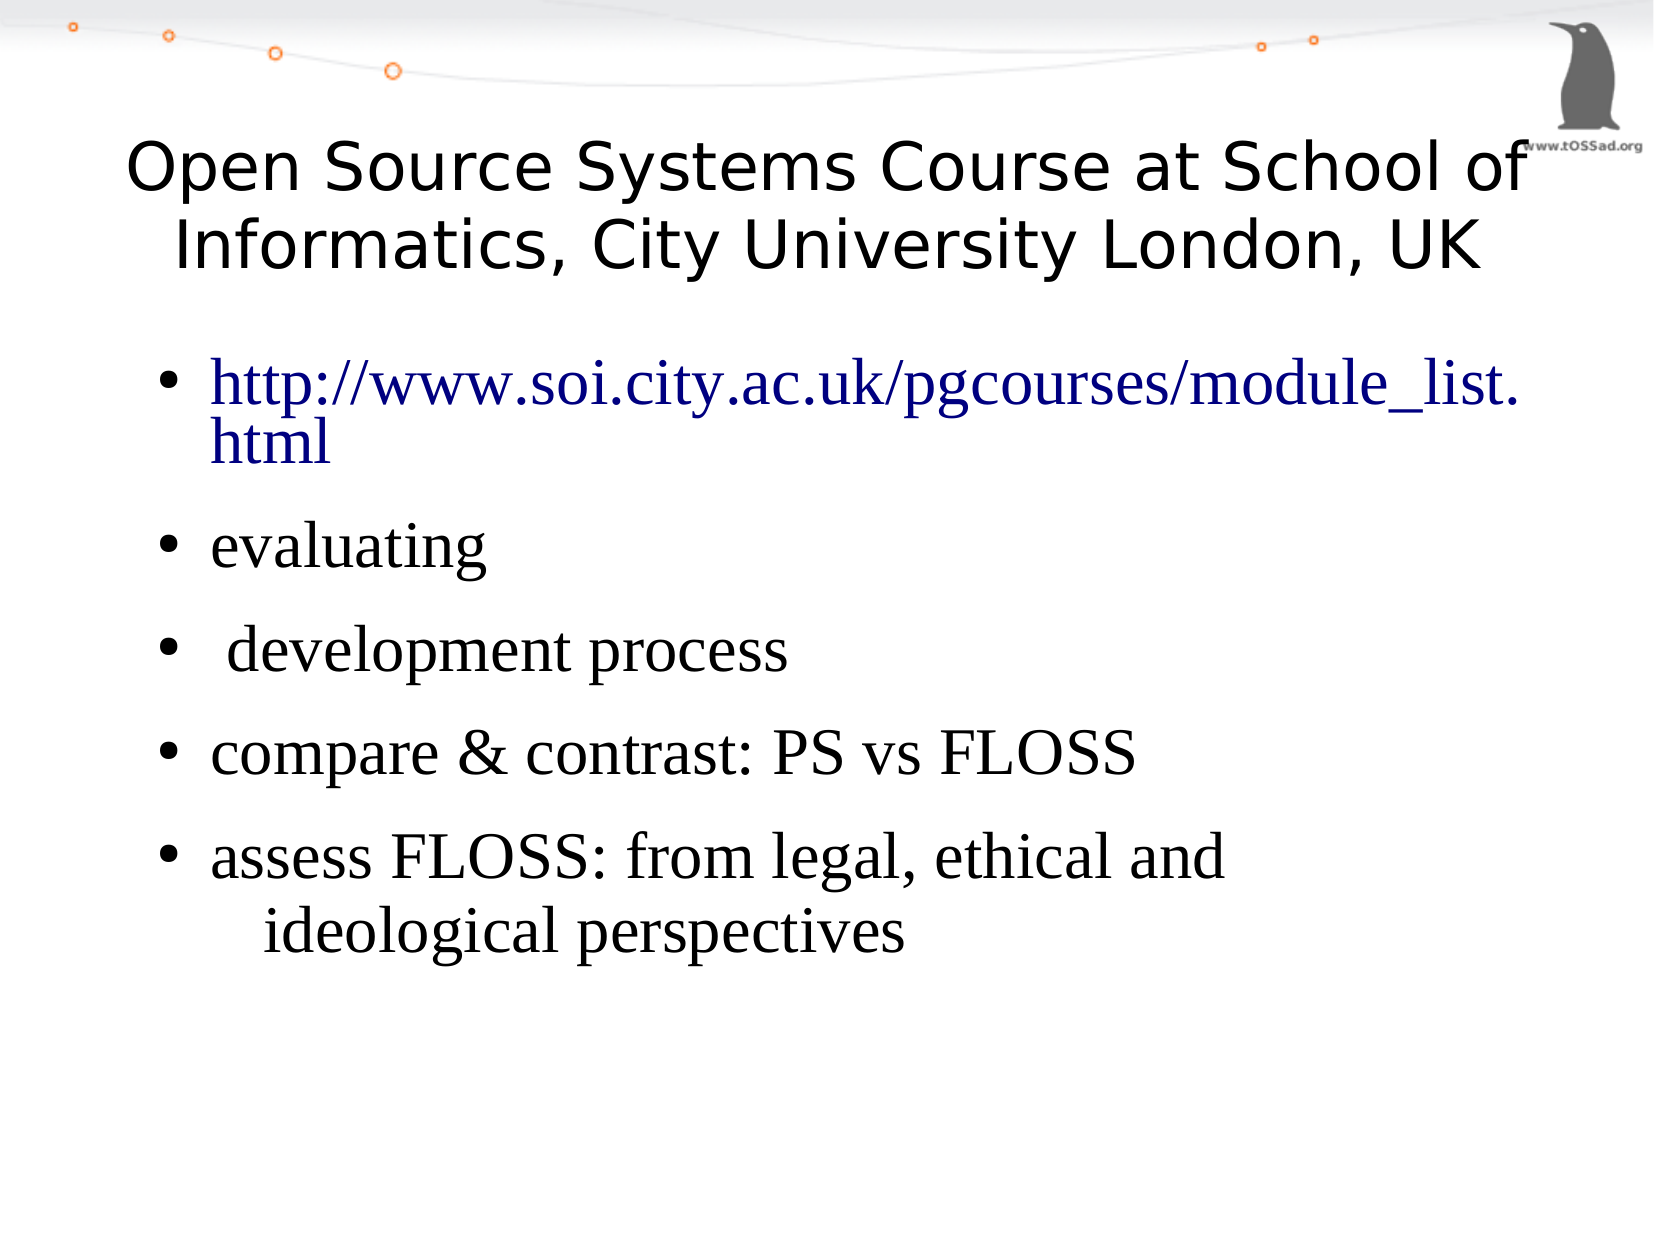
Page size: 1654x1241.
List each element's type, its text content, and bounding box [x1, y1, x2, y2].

picture [0, 0, 1654, 157]
list http://www.soi.city.ac.uk/pgcourses/module_list.html evaluating development process compare & contrast: PS vs FLOSS assess FLOSS: from legal, ethical and ideological perspectives [121, 344, 1534, 1127]
title Open Source Systems Course at School of Informatics, City University London, UK [121, 102, 1534, 311]
